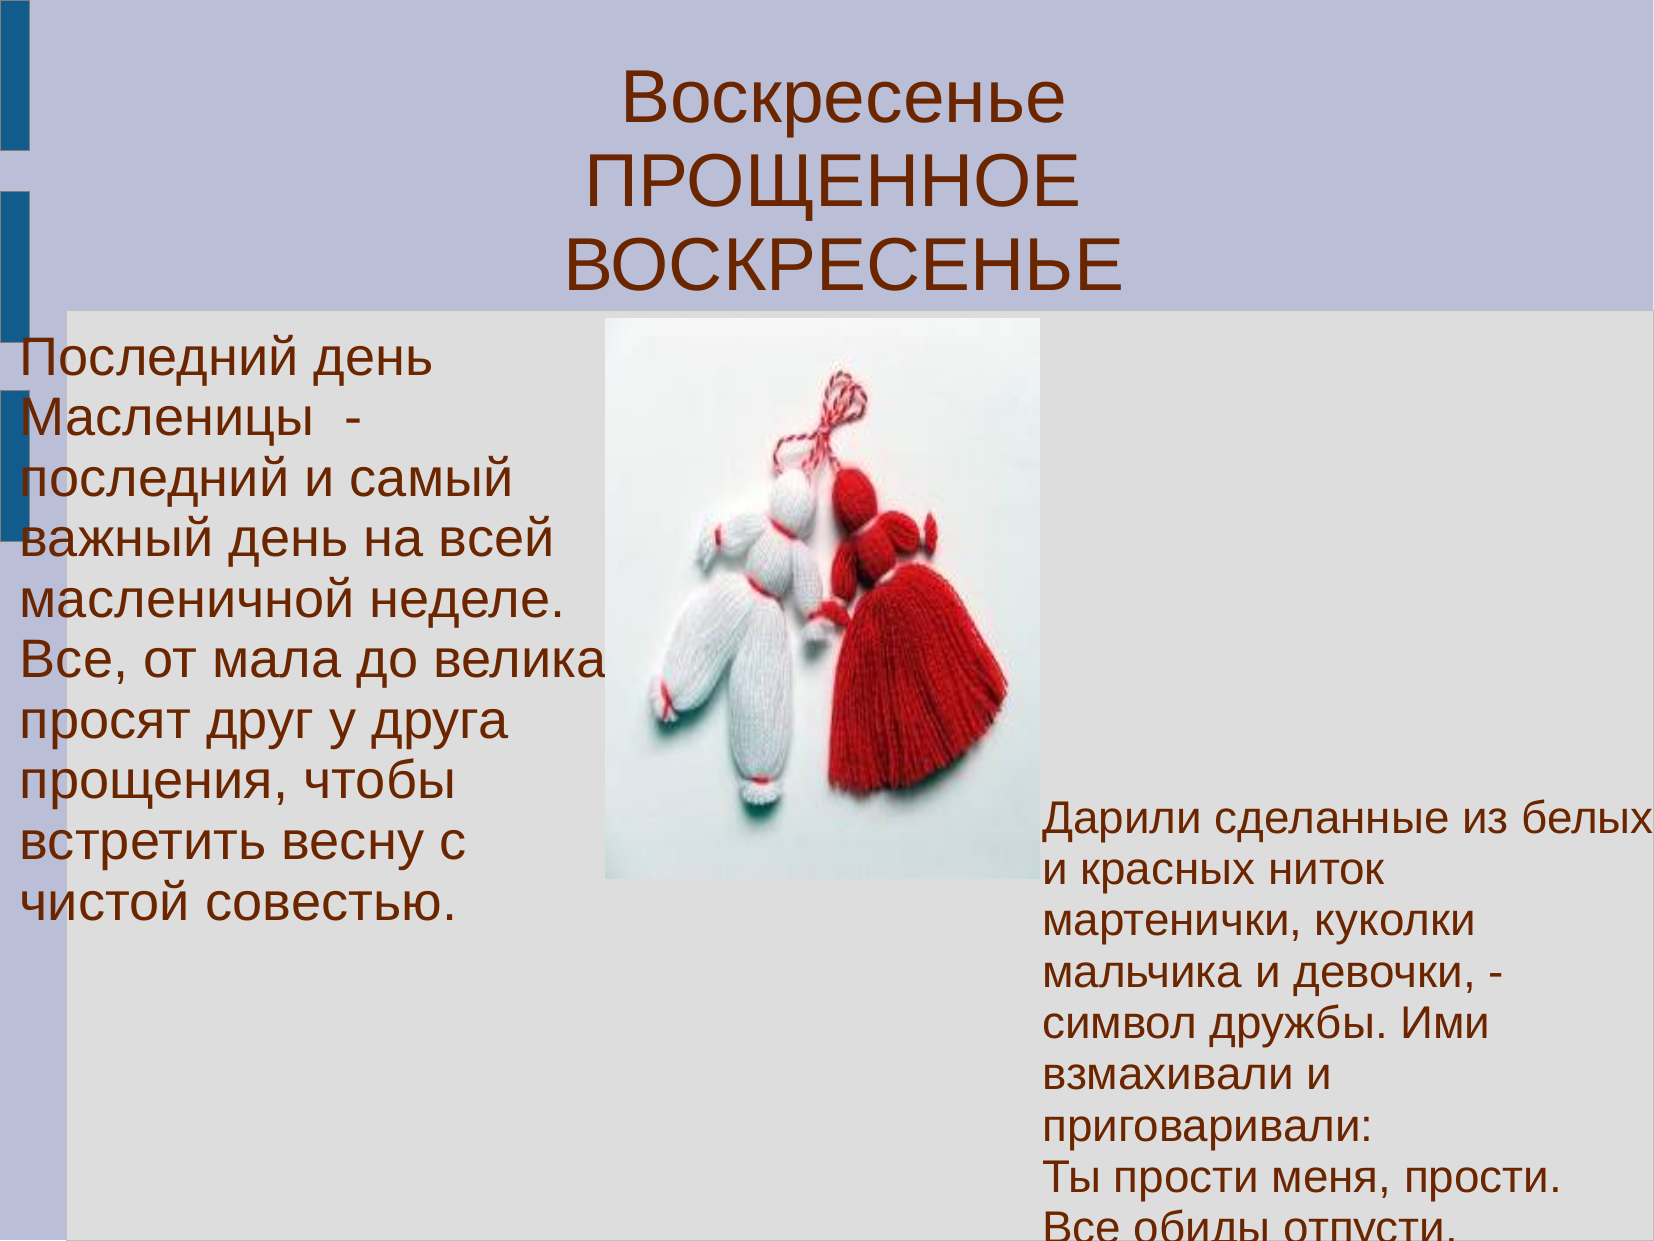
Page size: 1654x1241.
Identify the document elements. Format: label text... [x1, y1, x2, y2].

text_box Воскресенье ПРОЩЕННОЕ ВОСКРЕСЕНЬЕ [278, 47, 1409, 296]
picture [605, 318, 1040, 879]
text_box Дарили сделанные из белых и красных ниток мартенички, куколки мальчика и девочки, - символ дружбы. Ими взмахивали и приговаривали: Ты прости меня, прости. Все обиды отпусти. [1027, 784, 1654, 1241]
text_box Последний день Масленицы - последний и самый важный день на всей масленичной неделе. Все, от мала до велика, просят друг у друга прощения, чтобы встретить весну с чистой совестью. [5, 318, 638, 1217]
